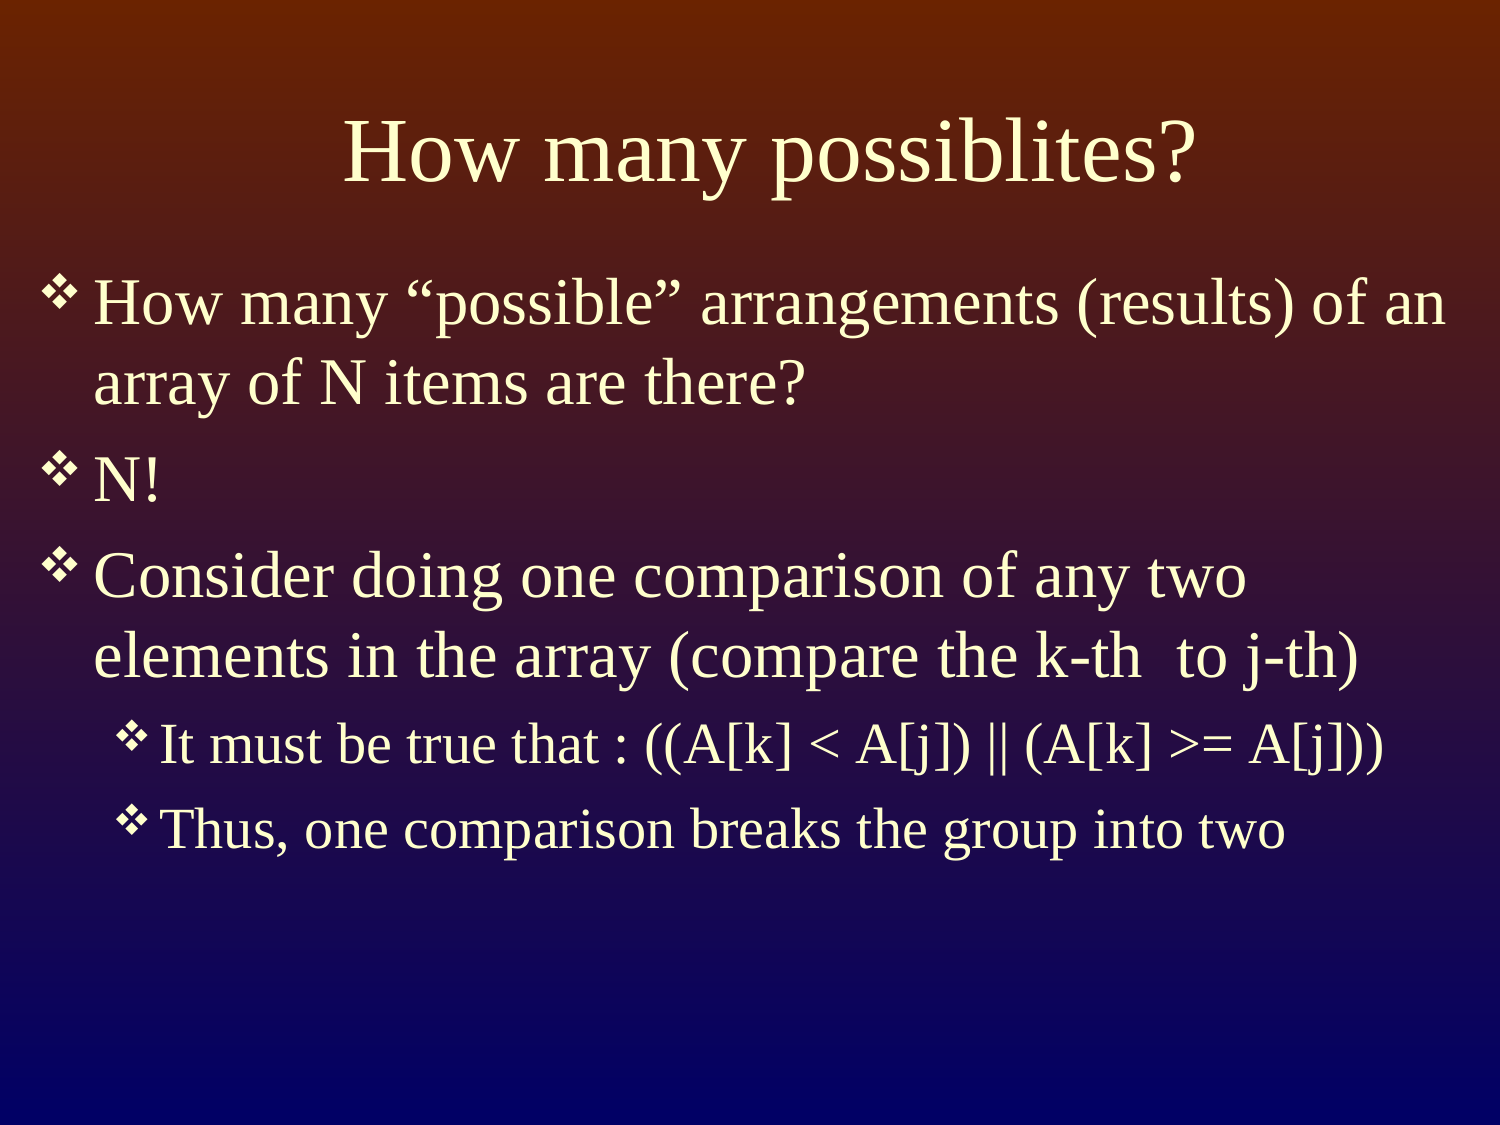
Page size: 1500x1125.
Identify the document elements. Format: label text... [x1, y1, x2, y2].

list How many “possible” arrangements (results) of an array of N items are there? N! Consider doing one comparison of any two elements in the array (compare the k-th to j-th) It must be true that : ((A[k] < A[j]) || (A[k] >= A[j])) Thus, one comparison breaks the group into two [22, 249, 1482, 1026]
title How many possiblites? [42, 50, 1500, 240]
